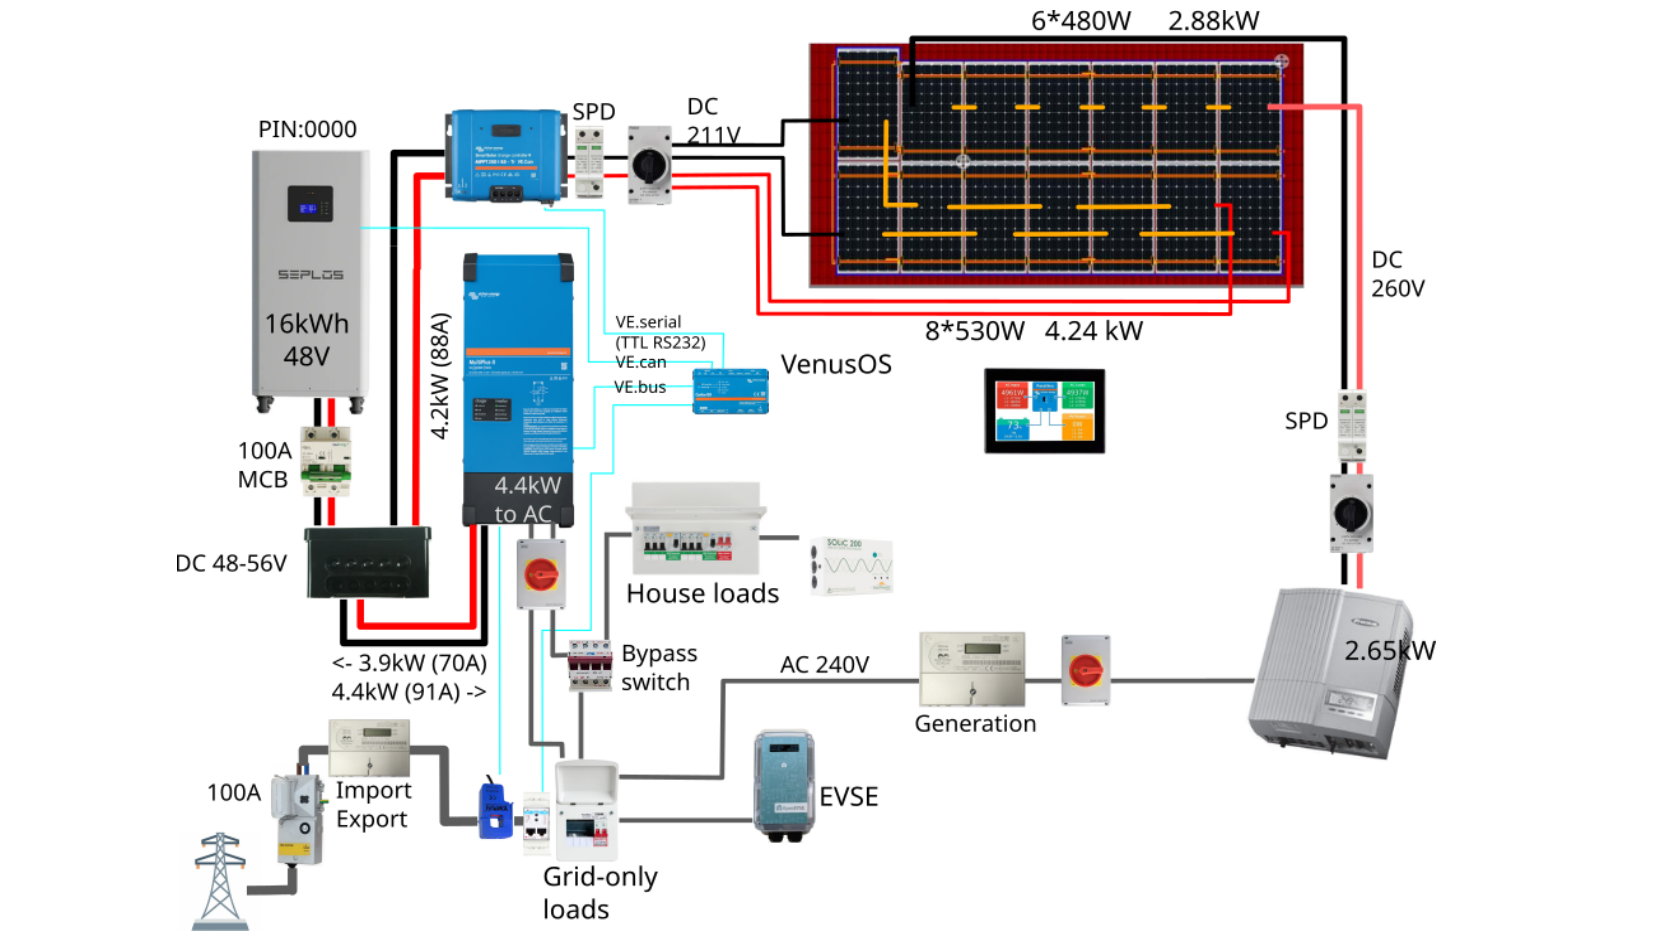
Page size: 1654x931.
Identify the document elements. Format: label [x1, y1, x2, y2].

picture [177, 10, 1436, 931]
